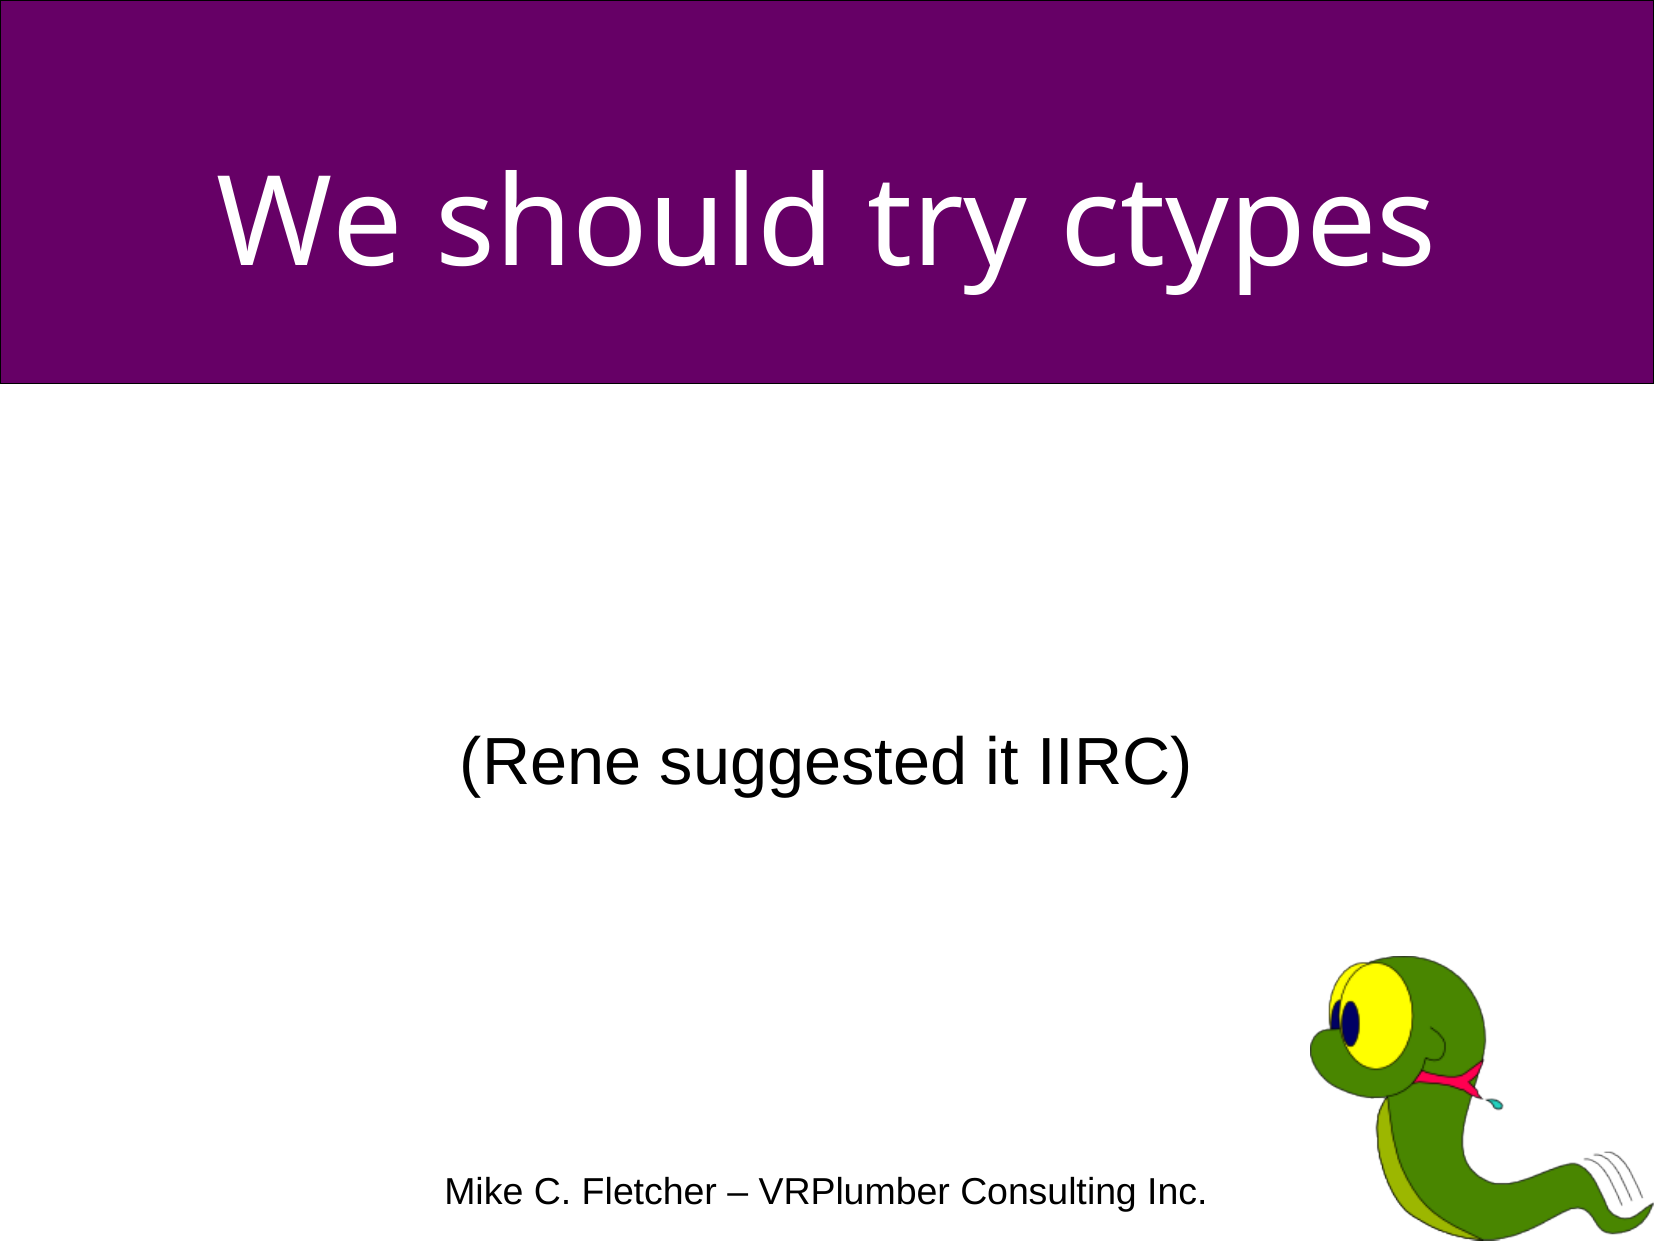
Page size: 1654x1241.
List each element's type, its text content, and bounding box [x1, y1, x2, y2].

title We should try ctypes [82, 49, 1571, 384]
picture [1310, 956, 1654, 1241]
subtitle (Rene suggested it IIRC) [82, 420, 1571, 1102]
